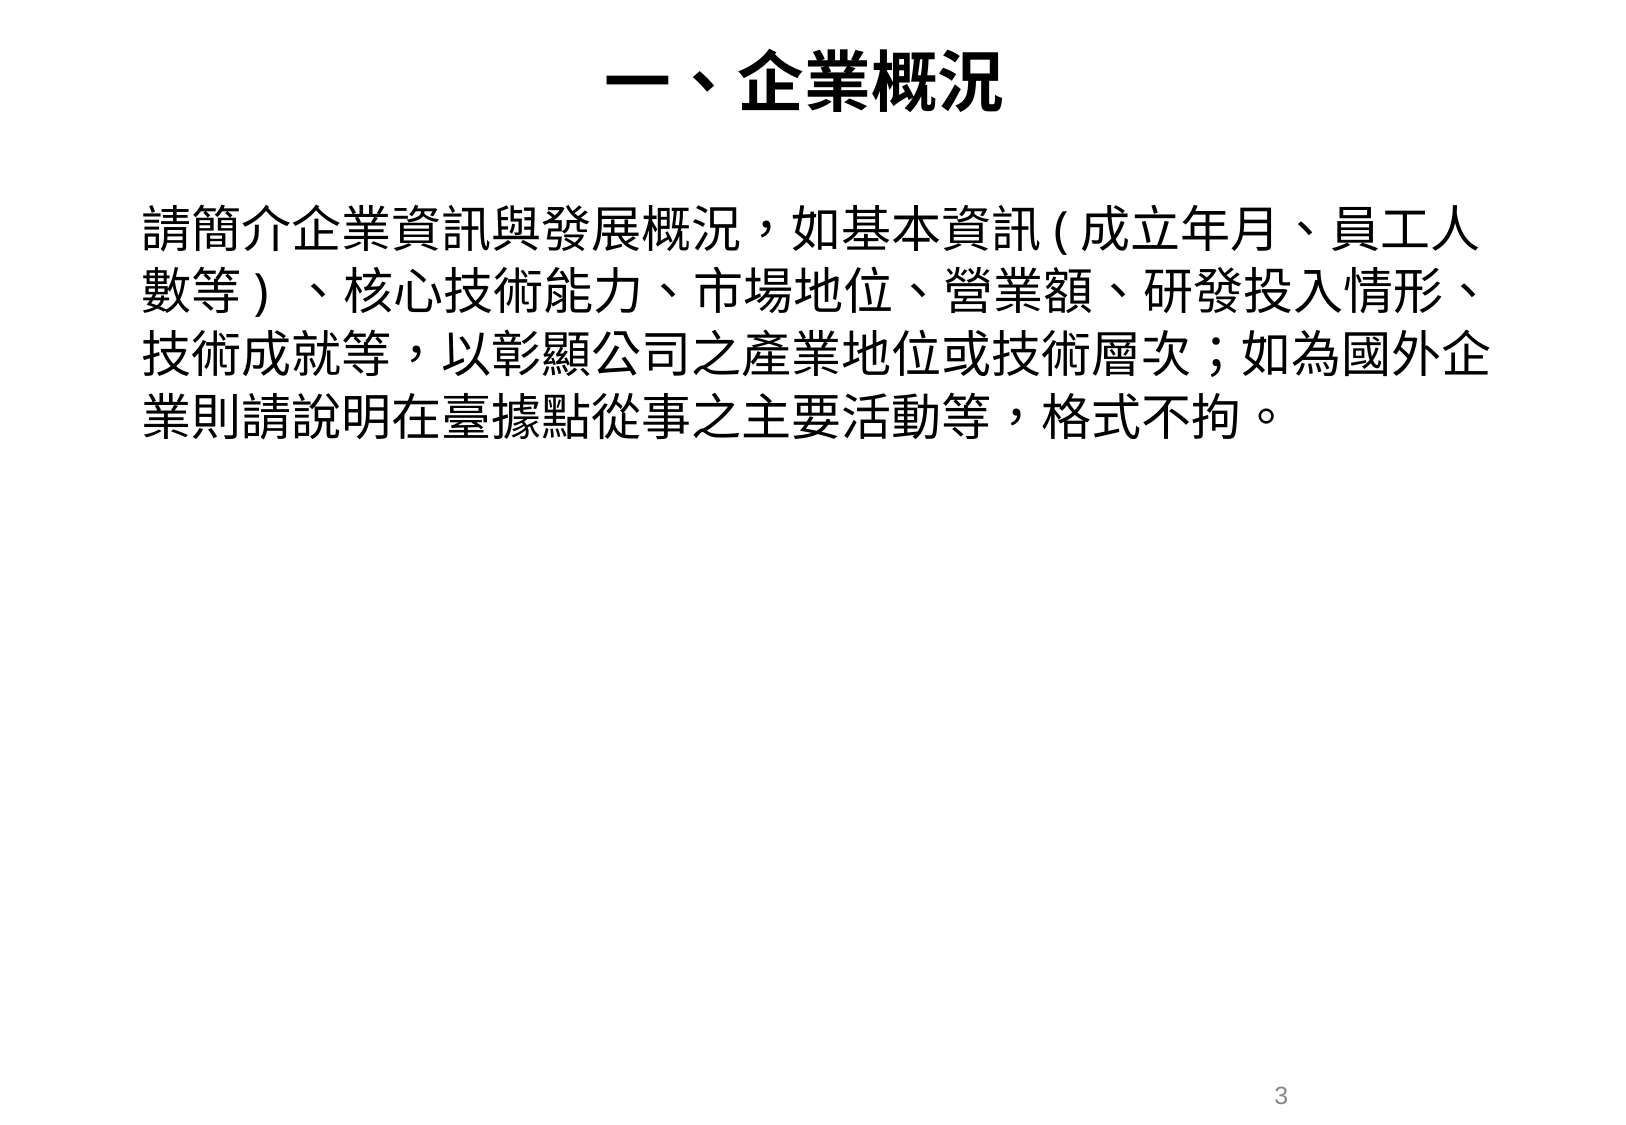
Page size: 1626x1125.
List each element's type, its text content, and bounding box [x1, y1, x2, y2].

text_box 3 [1259, 1064, 1625, 1125]
list 請簡介企業資訊與發展概況，如基本資訊(成立年月、員工人數等) 、核心技術能力、市場地位、營業額、研發投入情形、技術成就等，以彰顯公司之產業地位或技術層次；如為國外企業則請說明在臺據點從事之主要活動等，格式不拘。 [126, 187, 1543, 680]
title 一、企業概況 [98, 32, 1511, 143]
